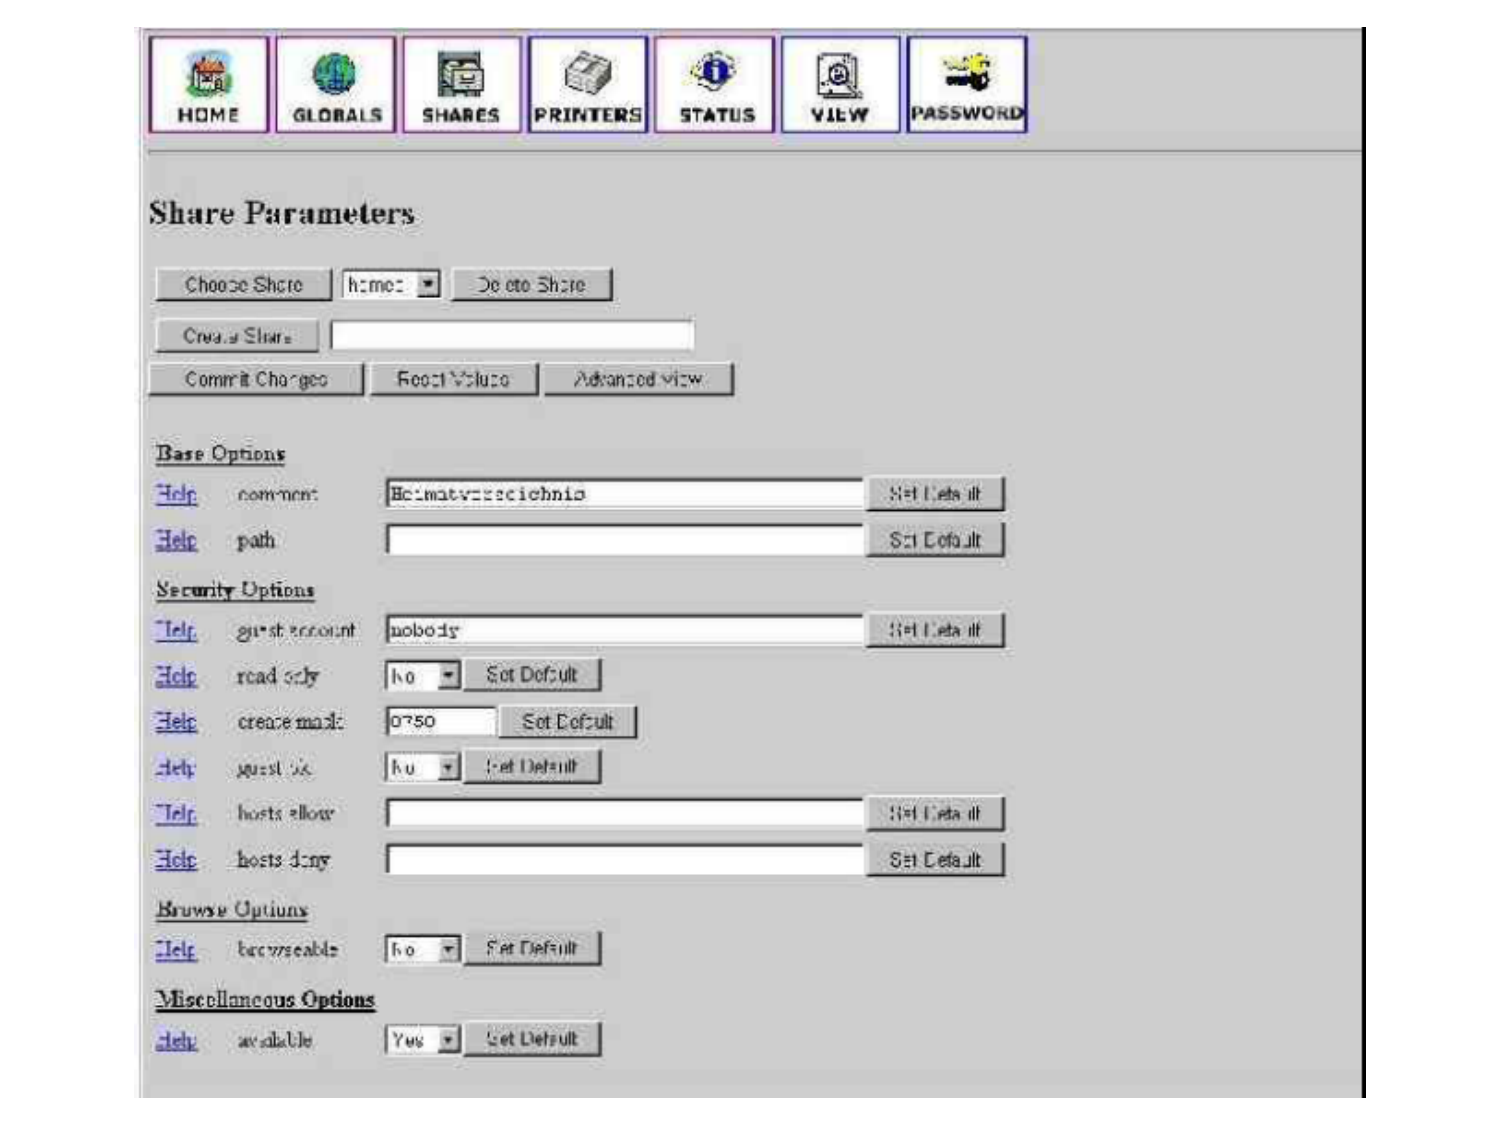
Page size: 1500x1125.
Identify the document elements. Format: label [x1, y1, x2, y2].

picture [134, 27, 1366, 1098]
